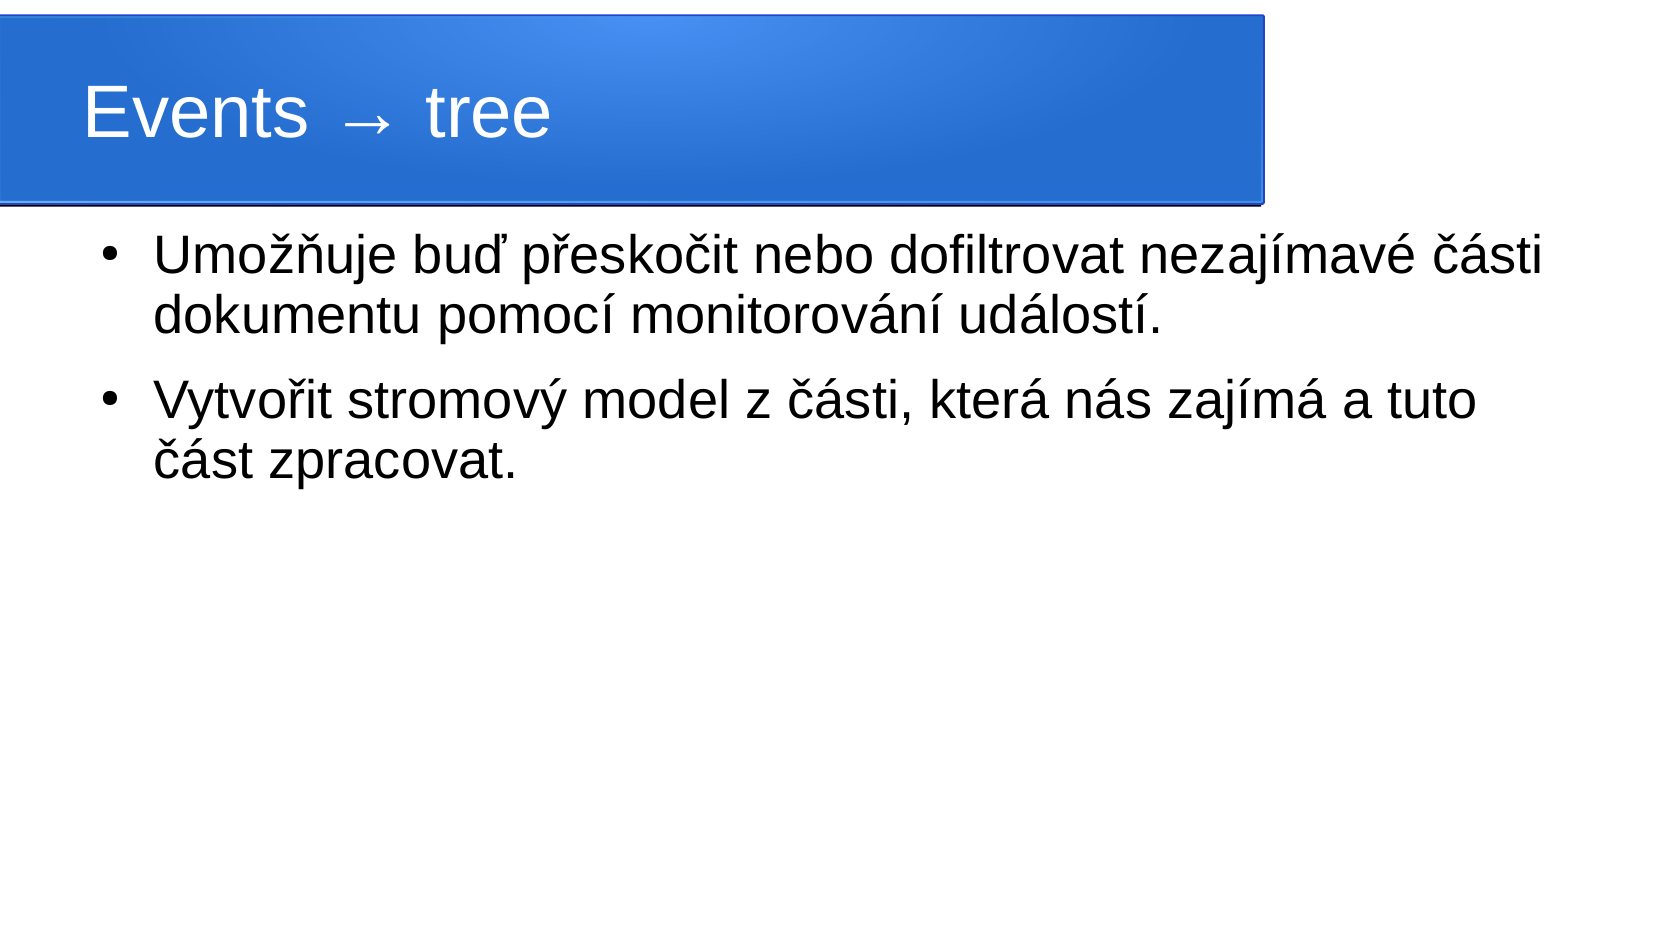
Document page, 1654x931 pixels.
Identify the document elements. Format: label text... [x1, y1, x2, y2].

title Events → tree [82, 35, 1235, 189]
list Umožňuje buď přeskočit nebo dofiltrovat nezajímavé části dokumentu pomocí monitorování událostí. Vytvořit stromový model z části, která nás zajímá a tuto část zpracovat. [82, 224, 1571, 764]
